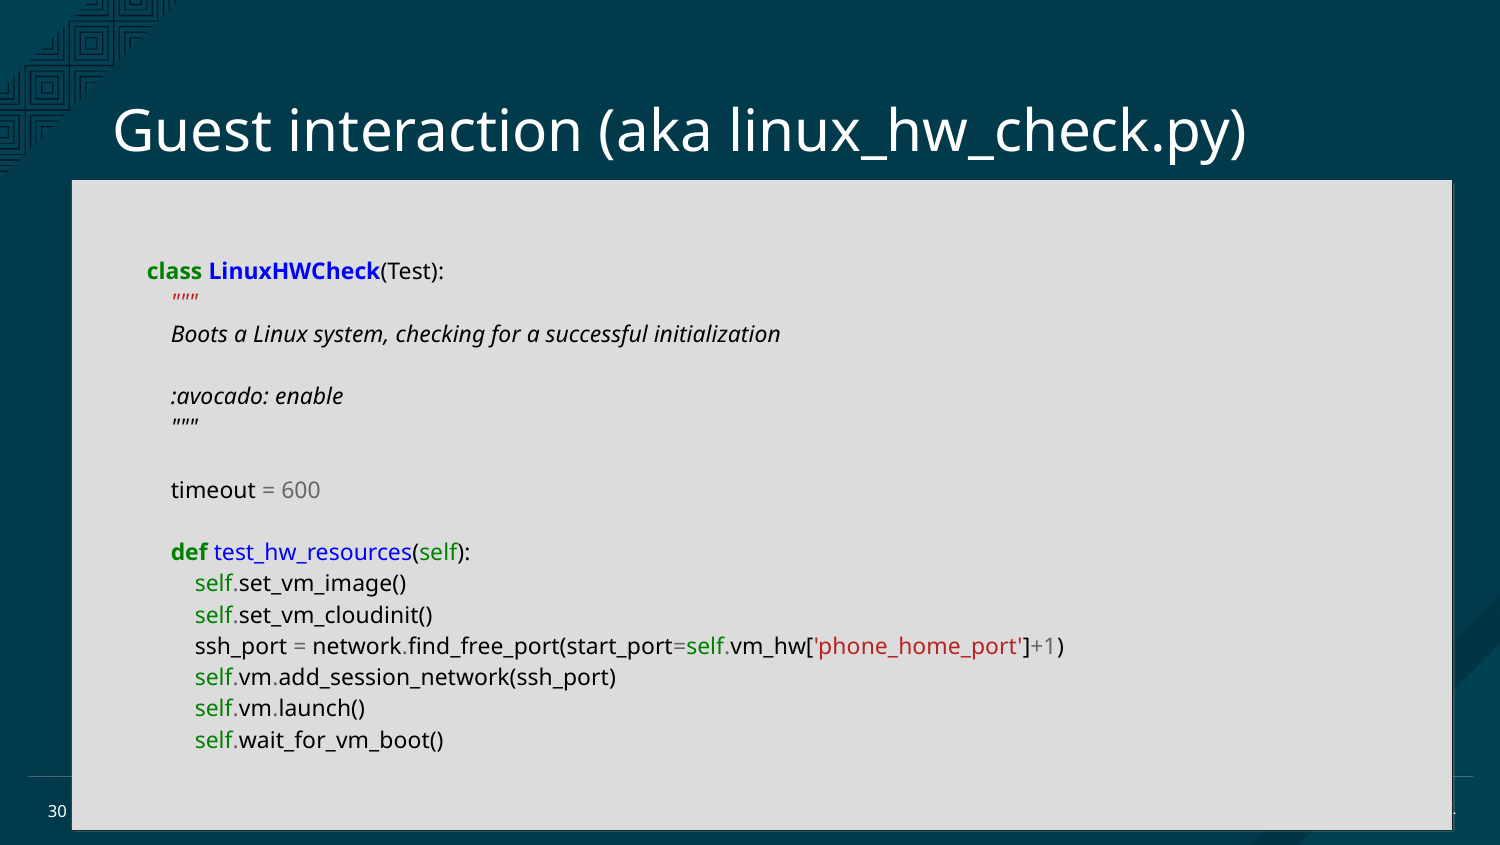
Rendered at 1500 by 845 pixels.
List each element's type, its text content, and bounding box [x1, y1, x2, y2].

picture [99, 38, 103, 49]
title Guest interaction (aka linux_hw_check.py) [112, 0, 1388, 169]
text_box class LinuxHWCheck(Test): """ Boots a Linux system, checking for a successful initialization :avocado: enable """ timeout = 600 def test_hw_resources(self): self.set_vm_image() self.set_vm_cloudinit() ssh_port = network.find_free_port(start_port=self.vm_hw['phone_home_port']+1) self.vm.add_session_network(ssh_port) self.vm.launch() self.wait_for_vm_boot() [71, 180, 1452, 770]
